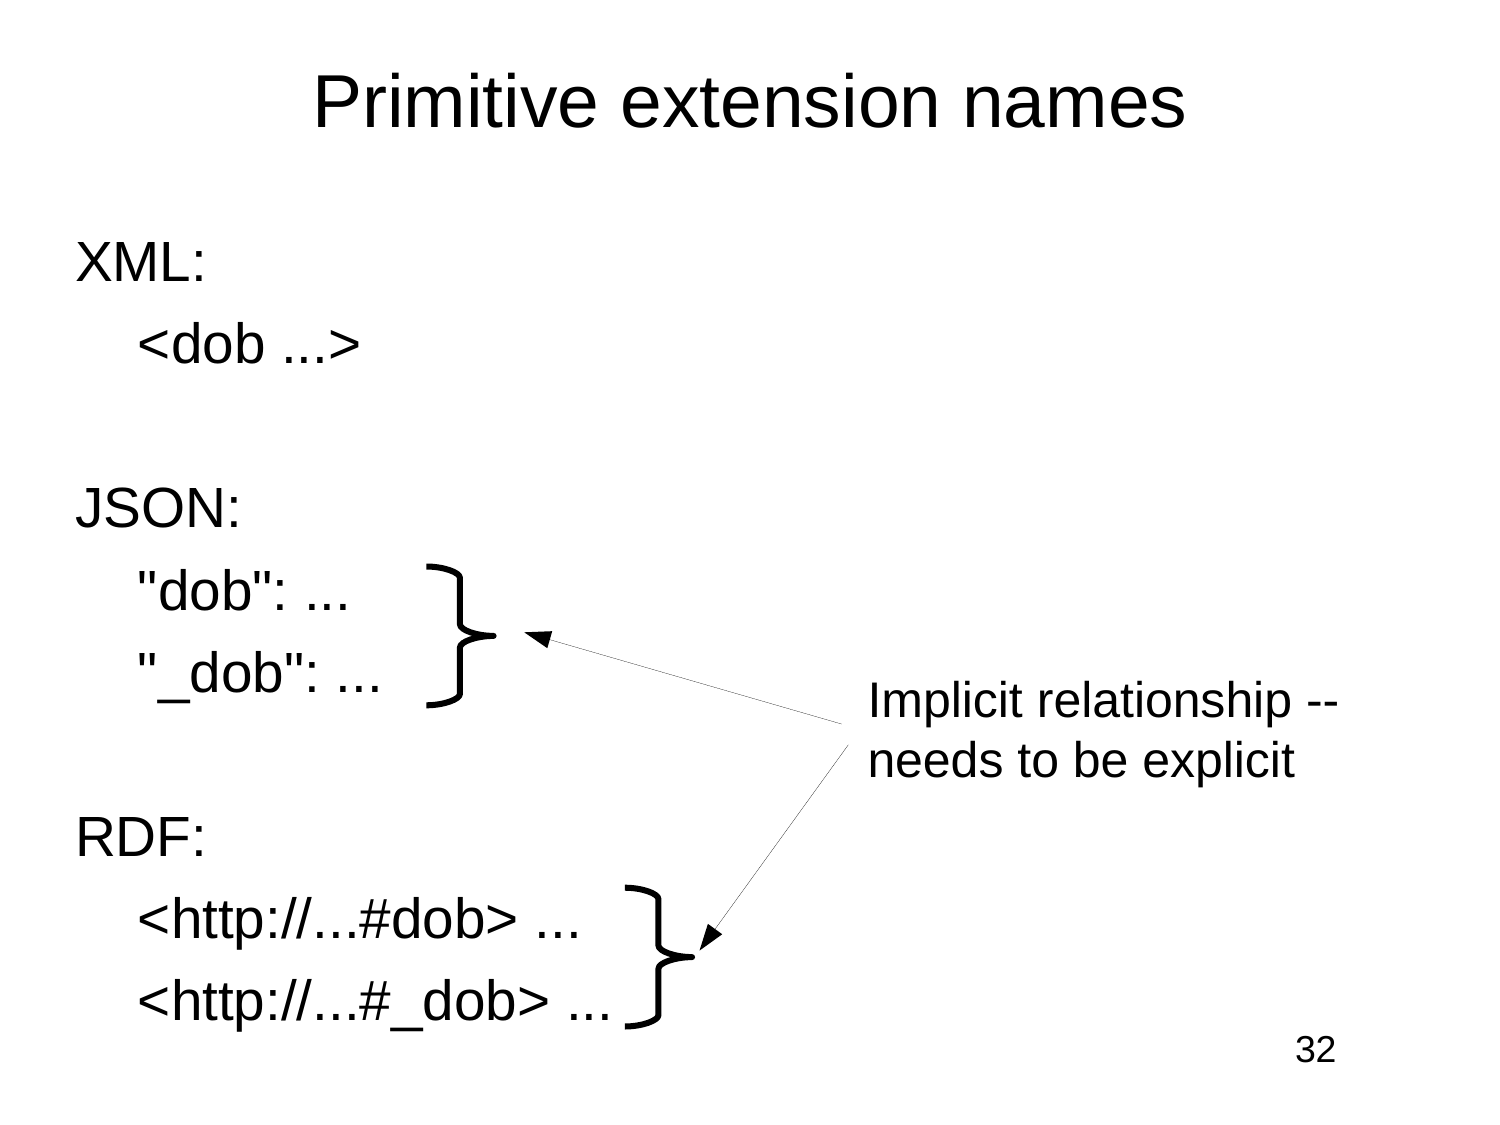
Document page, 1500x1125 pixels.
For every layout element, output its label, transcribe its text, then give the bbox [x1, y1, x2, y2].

title Primitive extension names [75, 3, 1425, 192]
text_box Implicit relationship -- needs to be explicit [852, 659, 1355, 795]
list XML: <dob ...> JSON: "dob": ... "_dob": ... RDF: <http://...#dob> ... <http://...#_dob> ... [75, 224, 668, 1037]
